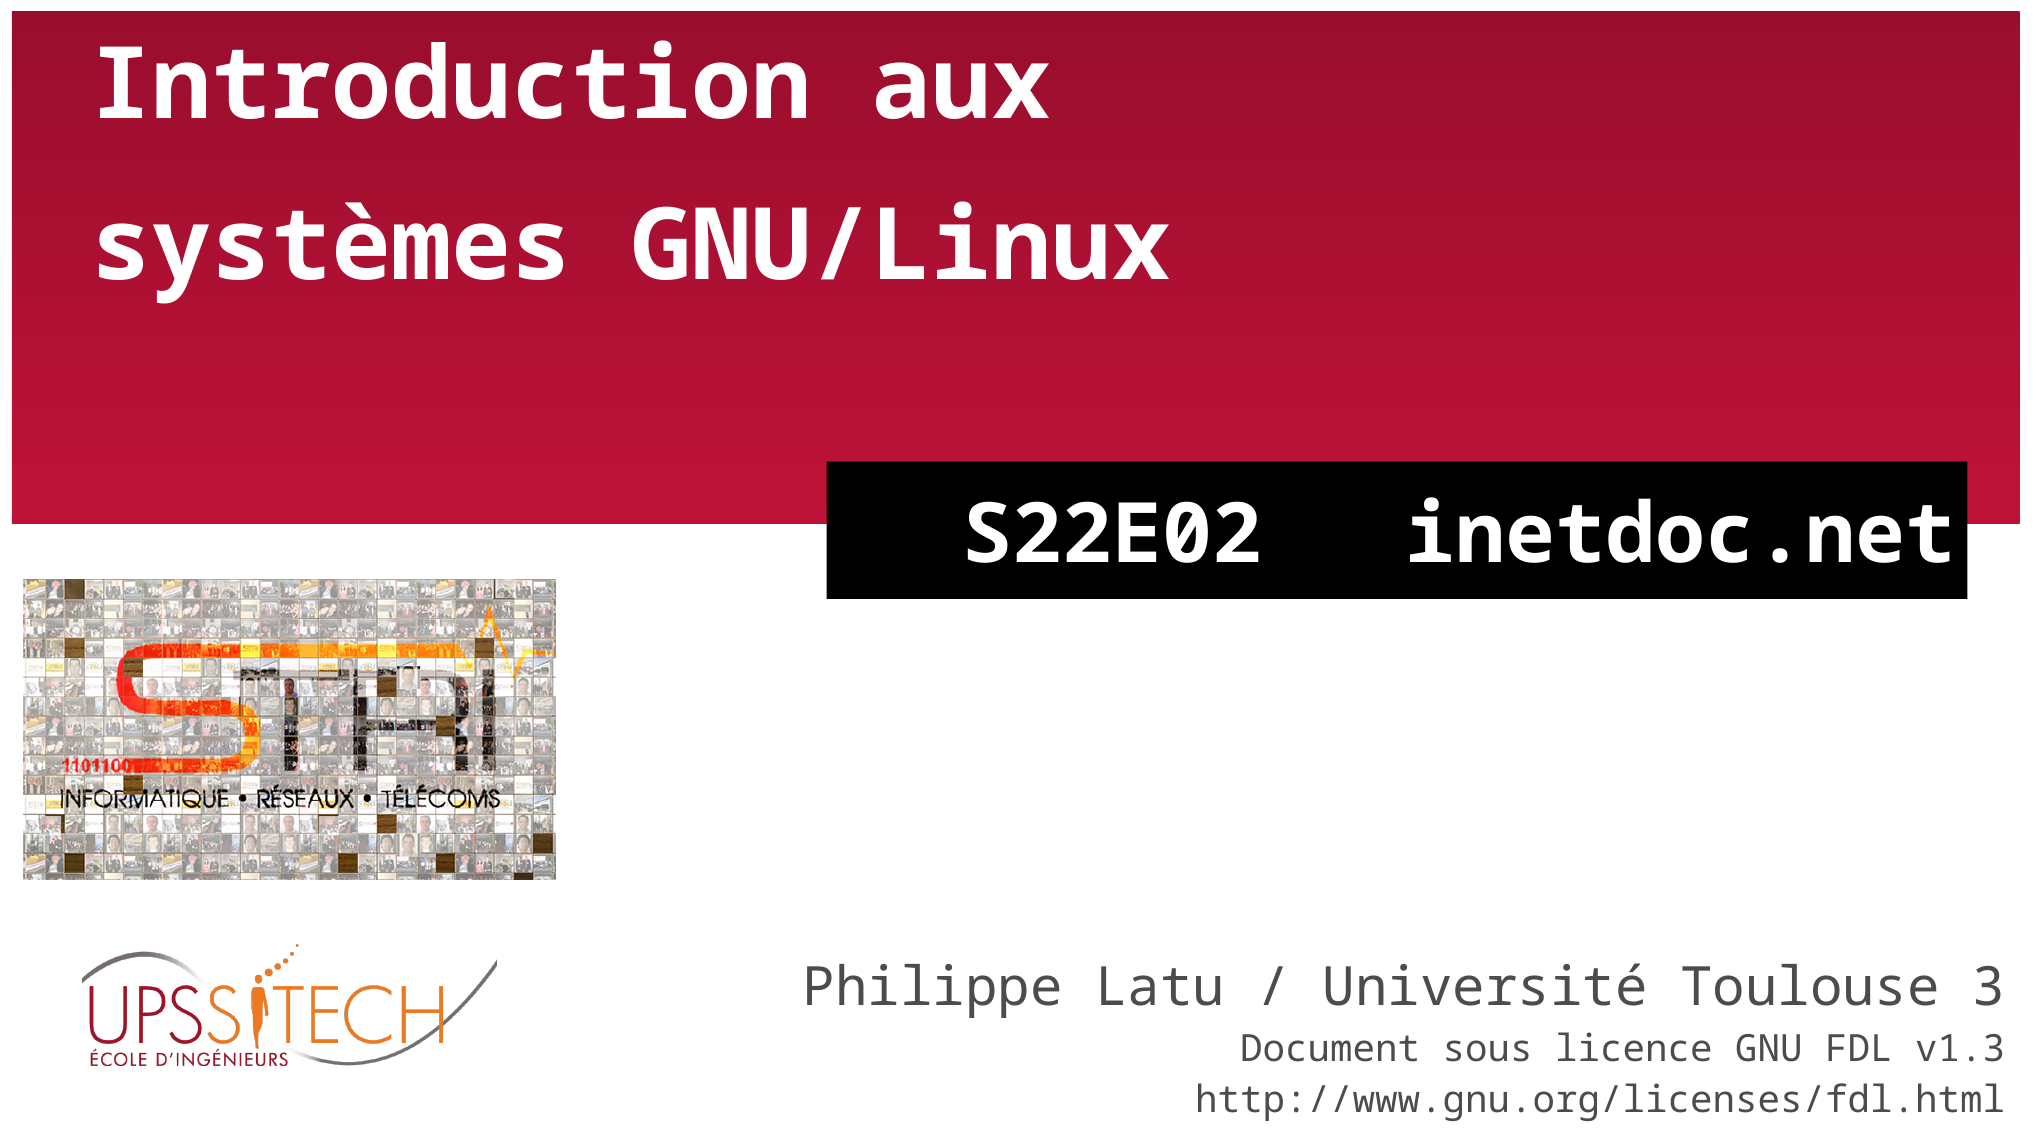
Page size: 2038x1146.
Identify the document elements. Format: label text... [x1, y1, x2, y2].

picture [82, 944, 497, 1066]
text_box S22E02 inetdoc.net [826, 461, 1968, 599]
text_box Philippe Latu / Université Toulouse 3 Document sous licence GNU FDL v1.3 http://www.gnu.org/licenses/fdl.html [708, 944, 2008, 1134]
text_box Introduction aux systèmes GNU/Linux [11, 11, 2020, 524]
picture [23, 579, 556, 880]
